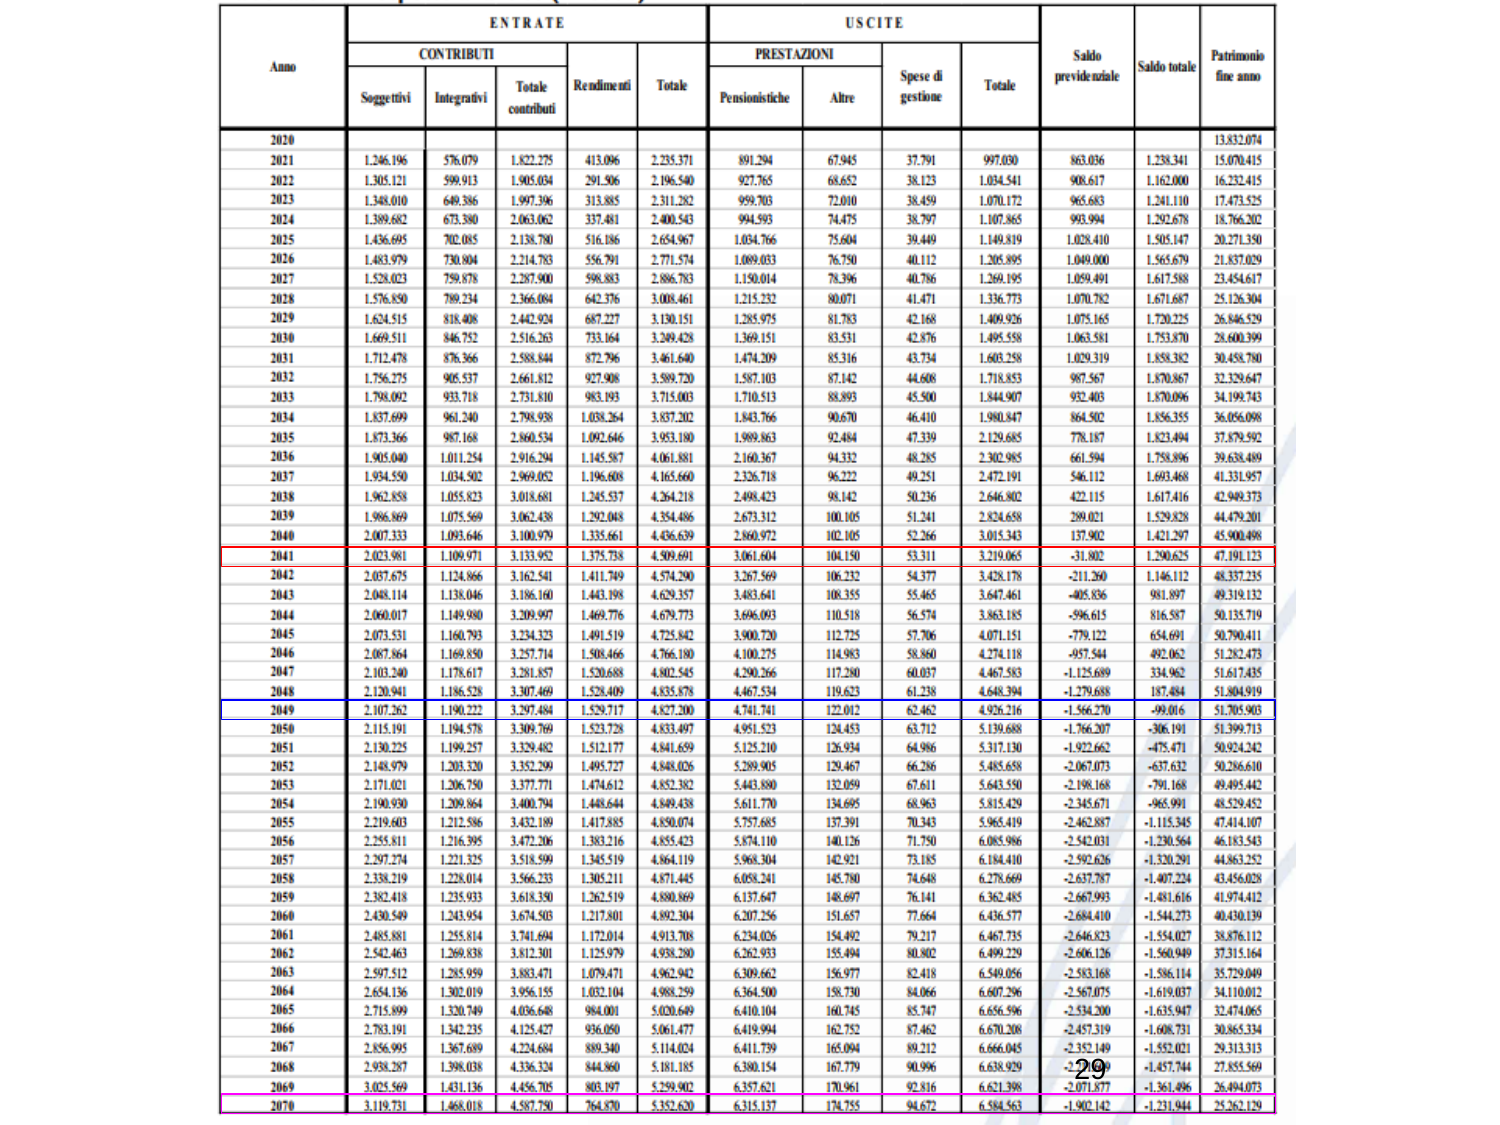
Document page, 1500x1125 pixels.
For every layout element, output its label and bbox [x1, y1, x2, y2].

picture [204, 0, 1296, 1125]
picture [222, 1095, 1275, 1113]
text_box [1059, 1042, 1397, 1103]
